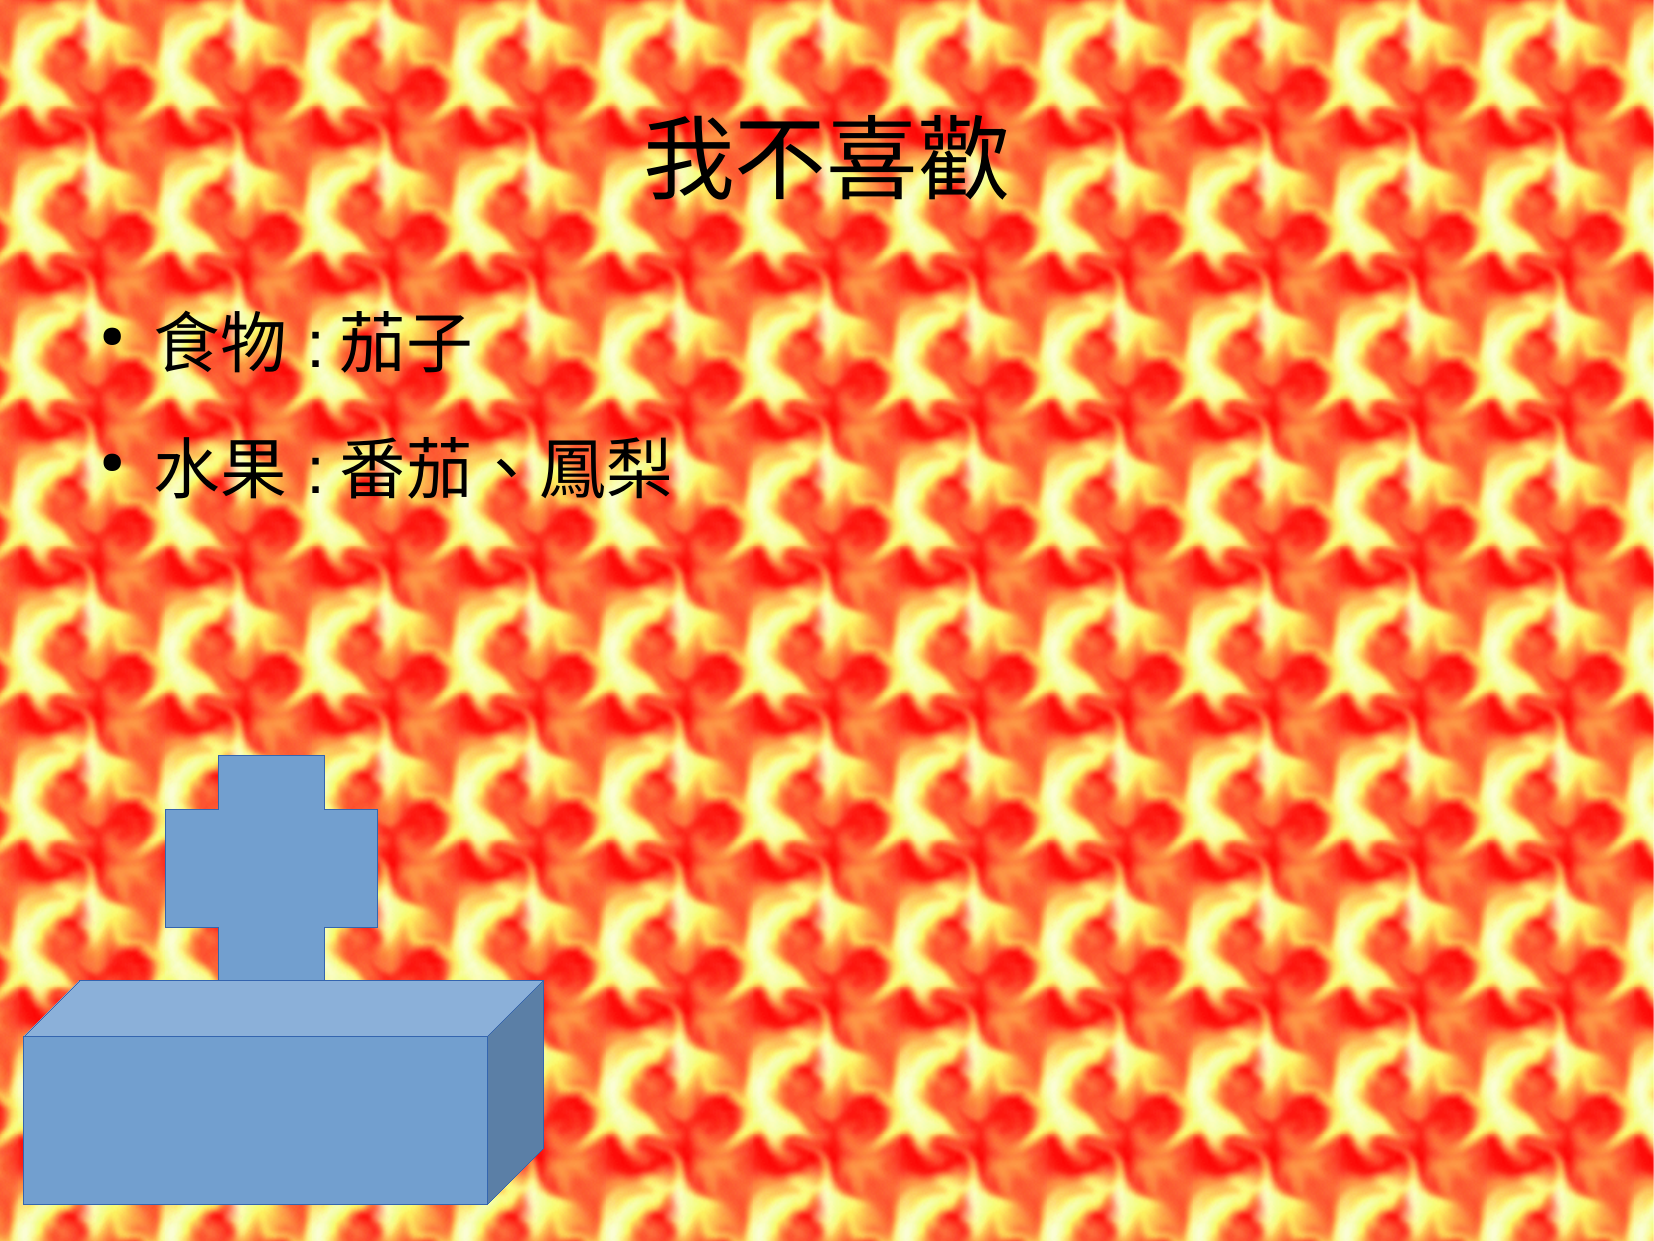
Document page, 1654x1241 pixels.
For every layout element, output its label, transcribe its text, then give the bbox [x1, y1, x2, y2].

text_box [23, 980, 544, 1205]
title 我不喜歡 [82, 49, 1571, 257]
text_box [165, 755, 378, 981]
list 食物:茄子 水果:番茄、鳳梨 [82, 290, 1571, 1010]
picture [0, 0, 1654, 1241]
